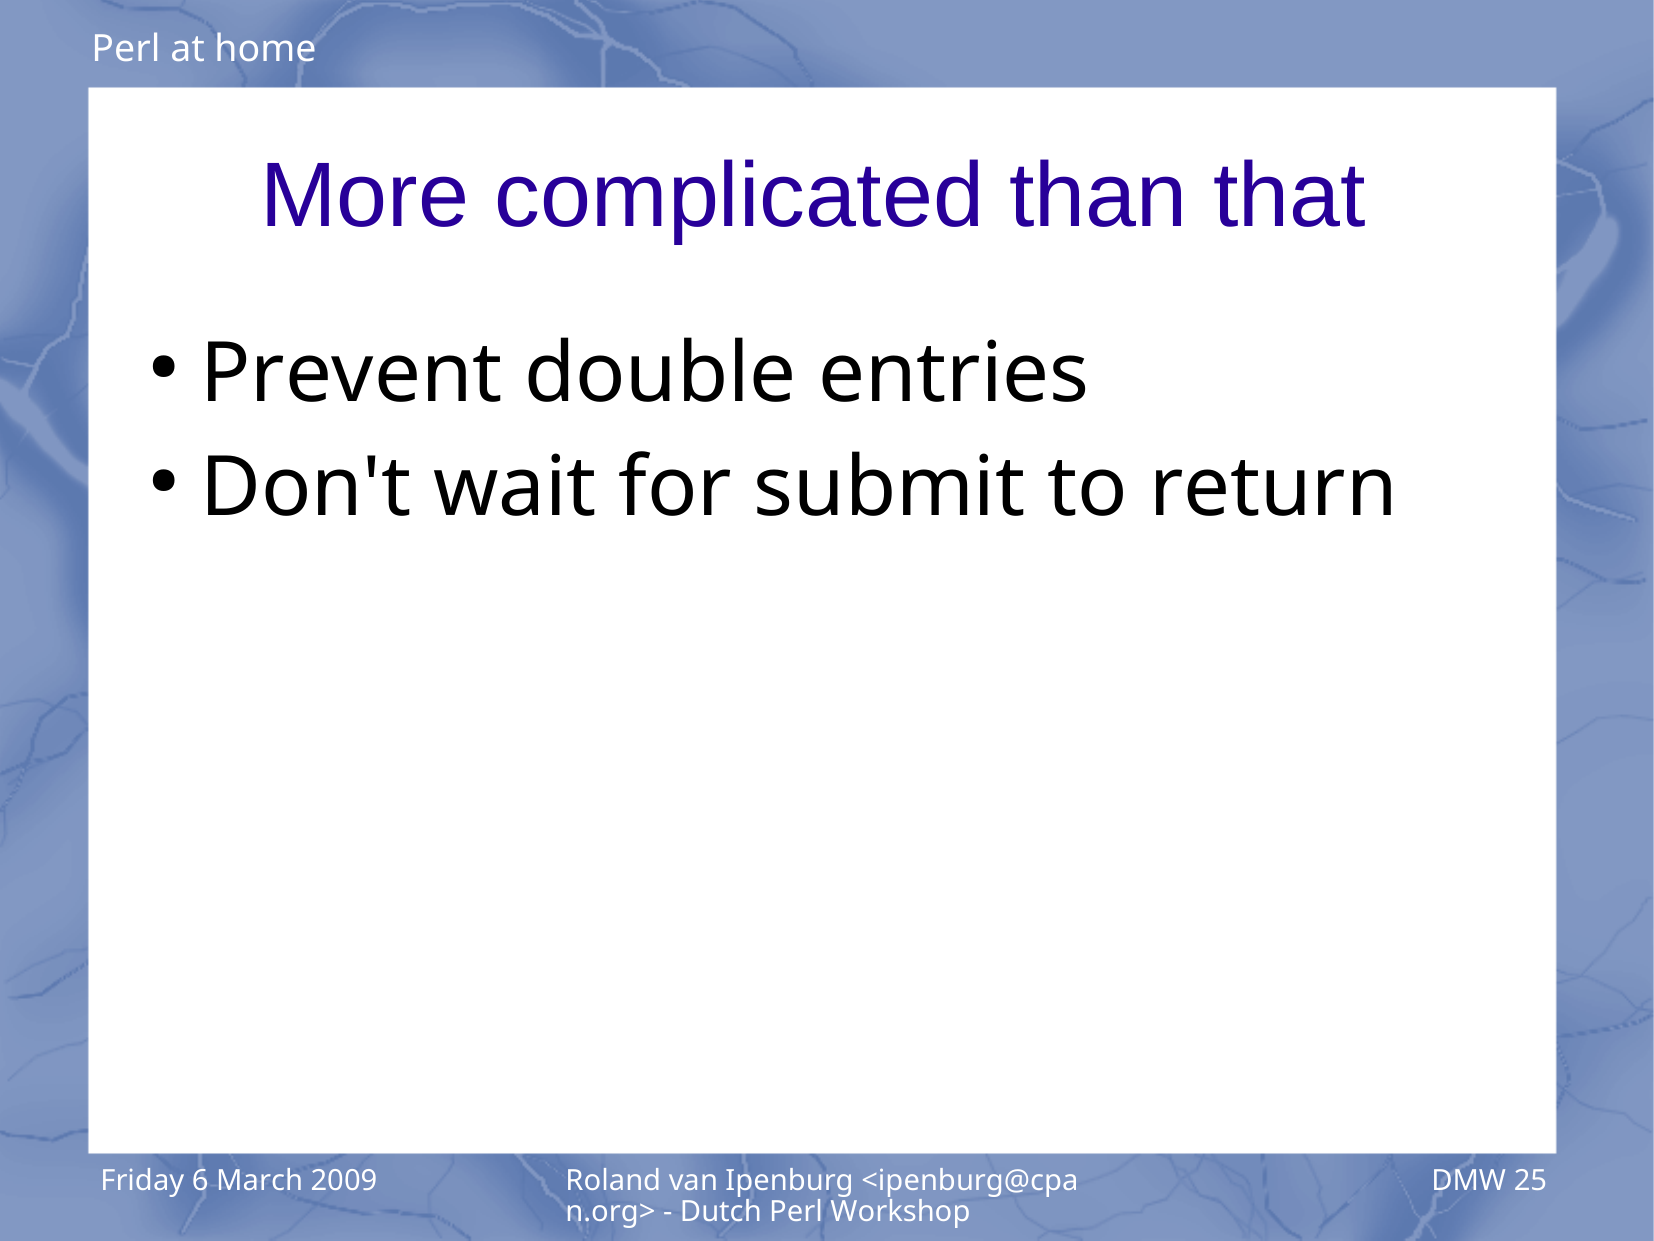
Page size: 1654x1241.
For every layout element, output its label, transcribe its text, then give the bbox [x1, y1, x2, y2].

text_box Prevent double entries Don't wait for submit to return [123, 294, 1292, 522]
picture [0, 0, 1654, 1241]
title More complicated than that [118, 98, 1536, 291]
